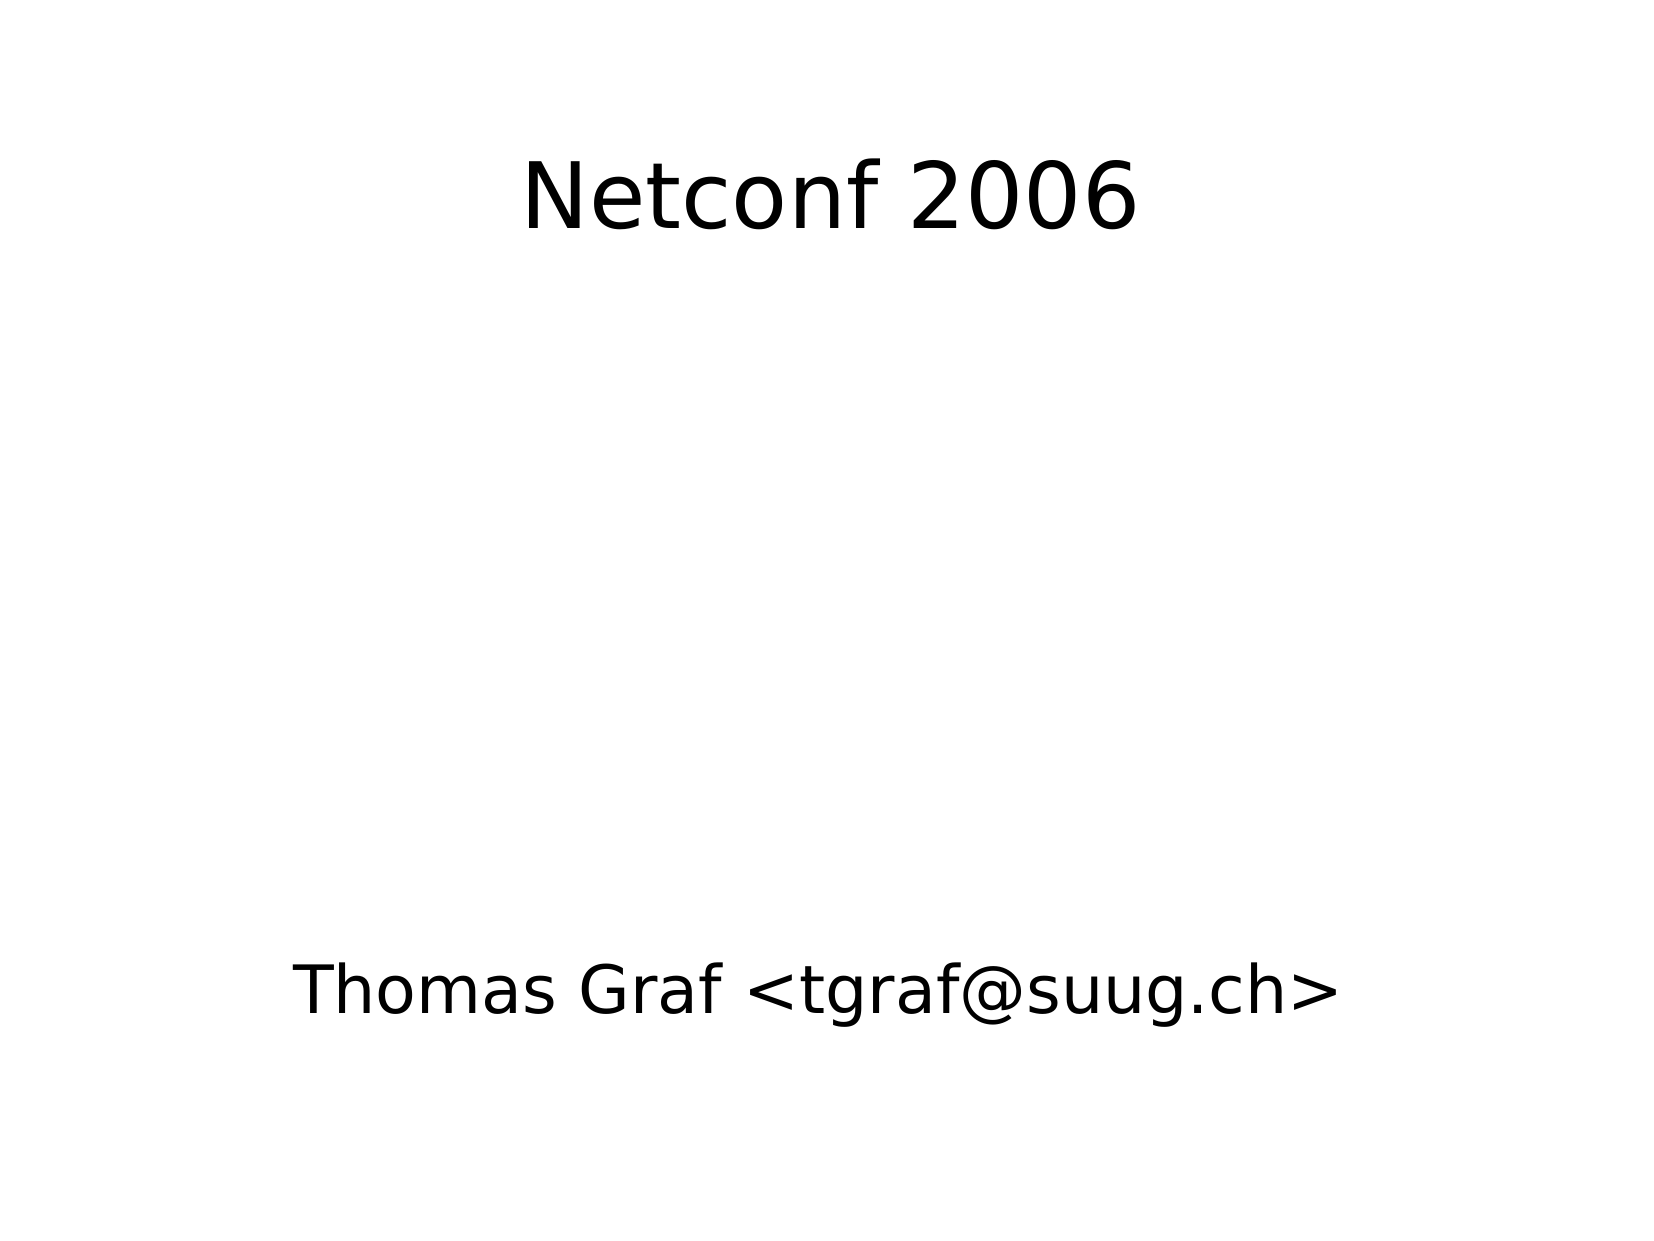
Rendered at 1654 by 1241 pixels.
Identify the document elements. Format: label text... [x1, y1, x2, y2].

subtitle Thomas Graf <tgraf@suug.ch> [75, 862, 1564, 1119]
title Netconf 2006 [86, 92, 1576, 301]
